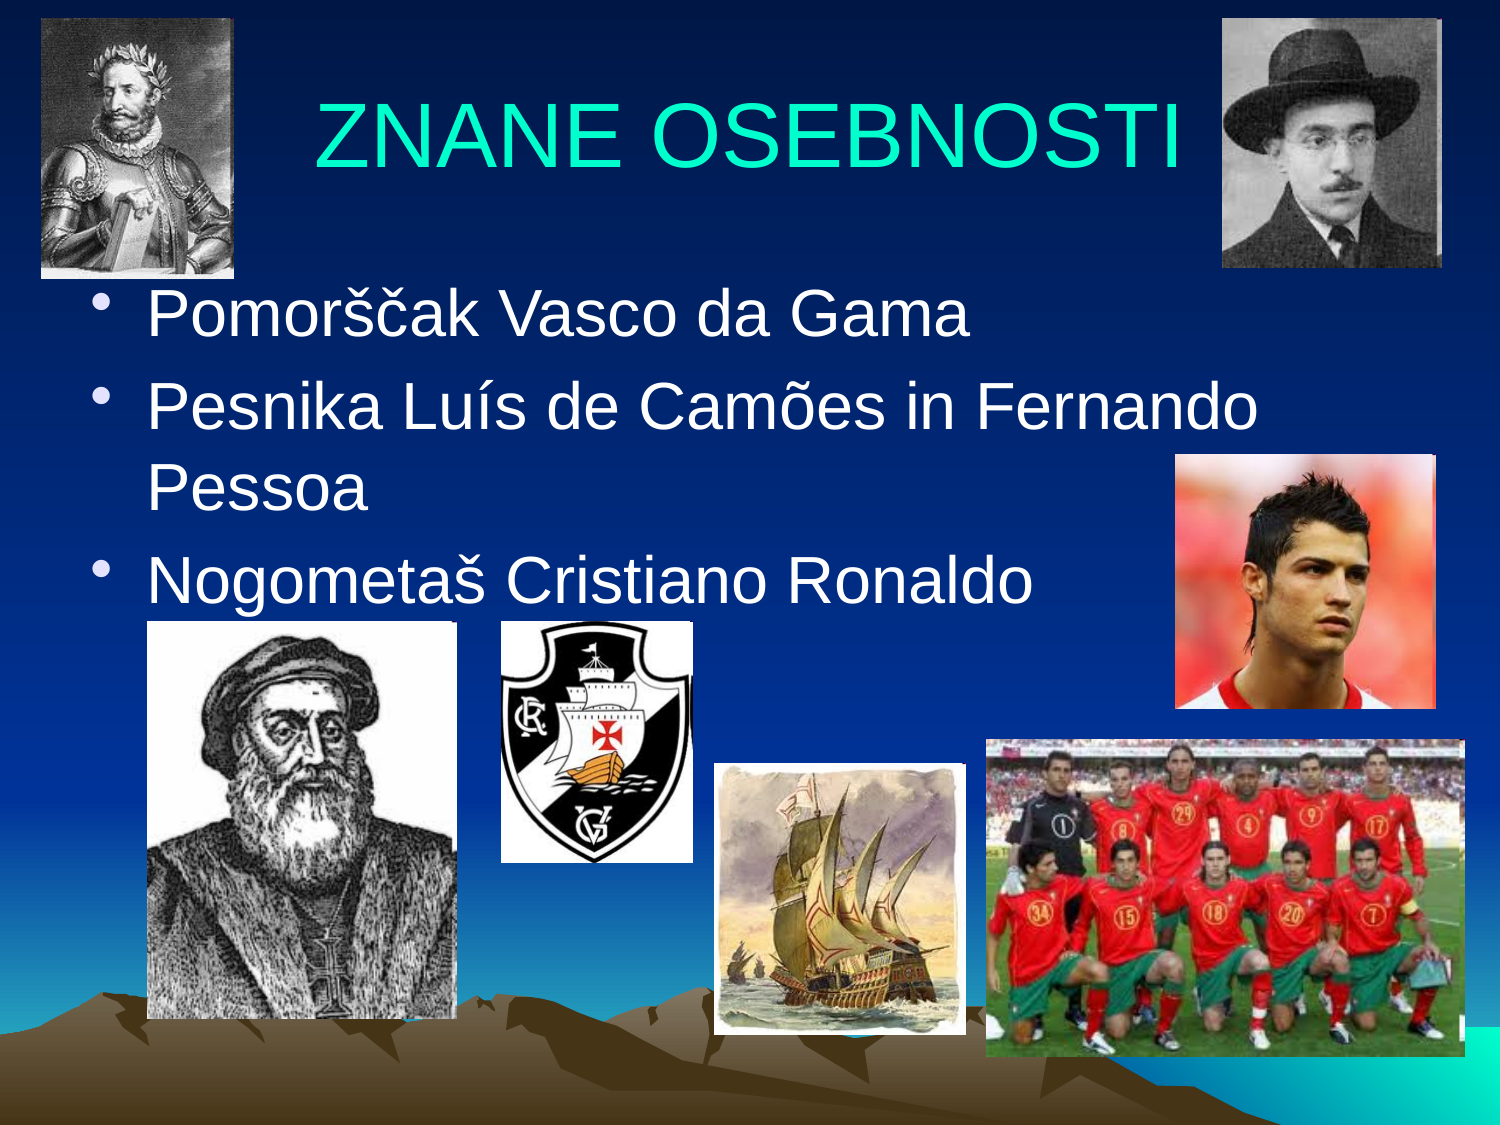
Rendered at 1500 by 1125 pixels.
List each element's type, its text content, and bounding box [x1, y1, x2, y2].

list Pomorščak Vasco da Gama Pesnika Luís de Camões in Fernando Pessoa Nogometaš Cristiano Ronaldo [75, 262, 1425, 1000]
picture [986, 739, 1465, 1057]
picture [1175, 454, 1436, 709]
picture [501, 621, 693, 863]
picture [1222, 18, 1442, 268]
picture [147, 621, 457, 1019]
picture [41, 18, 234, 279]
picture [714, 763, 966, 1035]
title ZNANE OSEBNOSTI [234, 37, 1222, 225]
